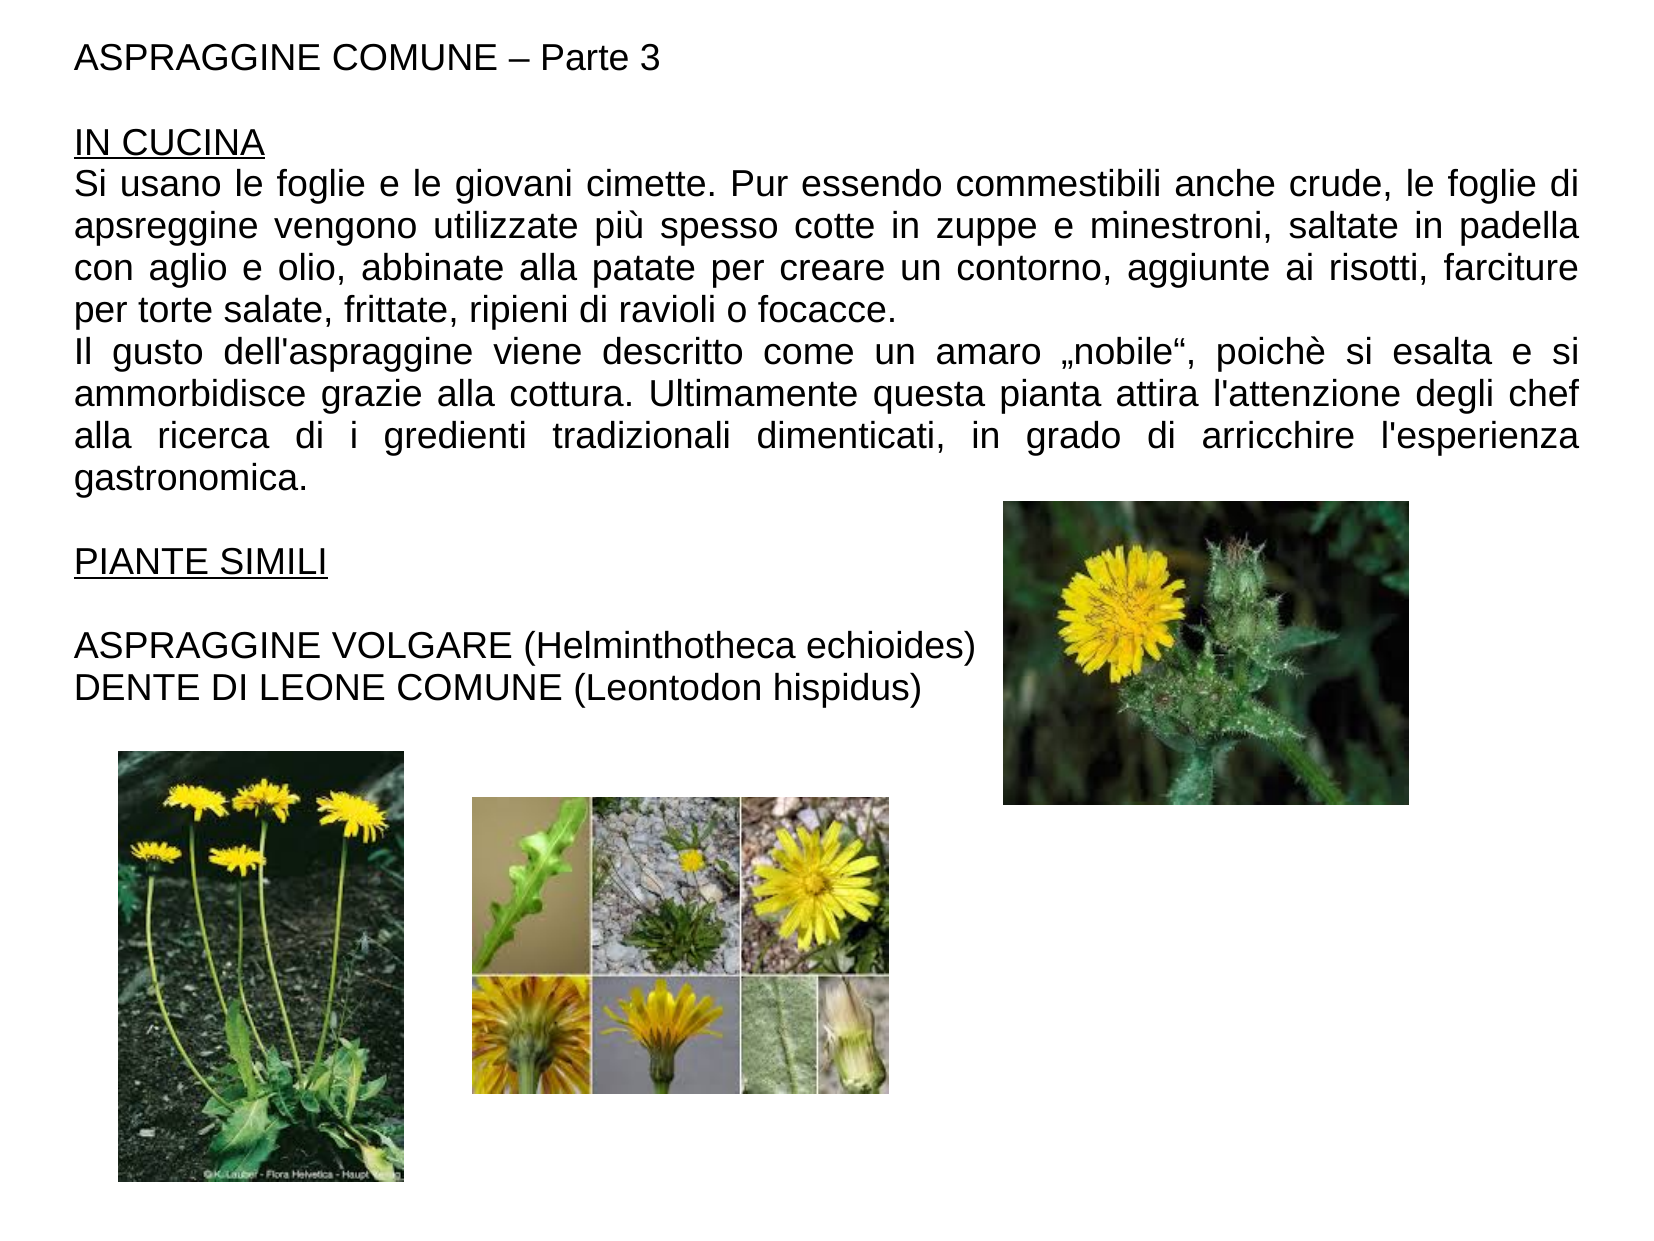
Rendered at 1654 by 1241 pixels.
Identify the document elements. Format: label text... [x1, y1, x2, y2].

text_box ASPRAGGINE COMUNE – Parte 3 IN CUCINA Si usano le foglie e le giovani cimette. Pur essendo commestibili anche crude, le foglie di apsreggine vengono utilizzate più spesso cotte in zuppe e minestroni, saltate in padella con aglio e olio, abbinate alla patate per creare un contorno, aggiunte ai risotti, farciture per torte salate, frittate, ripieni di ravioli o focacce. Il gusto dell'aspraggine viene descritto come un amaro „nobile“, poichè si esalta e si ammorbidisce grazie alla cottura. Ultimamente questa pianta attira l'attenzione degli chef alla ricerca di i gredienti tradizionali dimenticati, in grado di arricchire l'esperienza gastronomica. PIANTE SIMILI ASPRAGGINE VOLGARE (Helminthotheca echioides) DENTE DI LEONE COMUNE (Leontodon hispidus) [59, 29, 1595, 760]
picture [118, 751, 404, 1182]
picture [472, 797, 889, 1095]
picture [1003, 501, 1409, 806]
